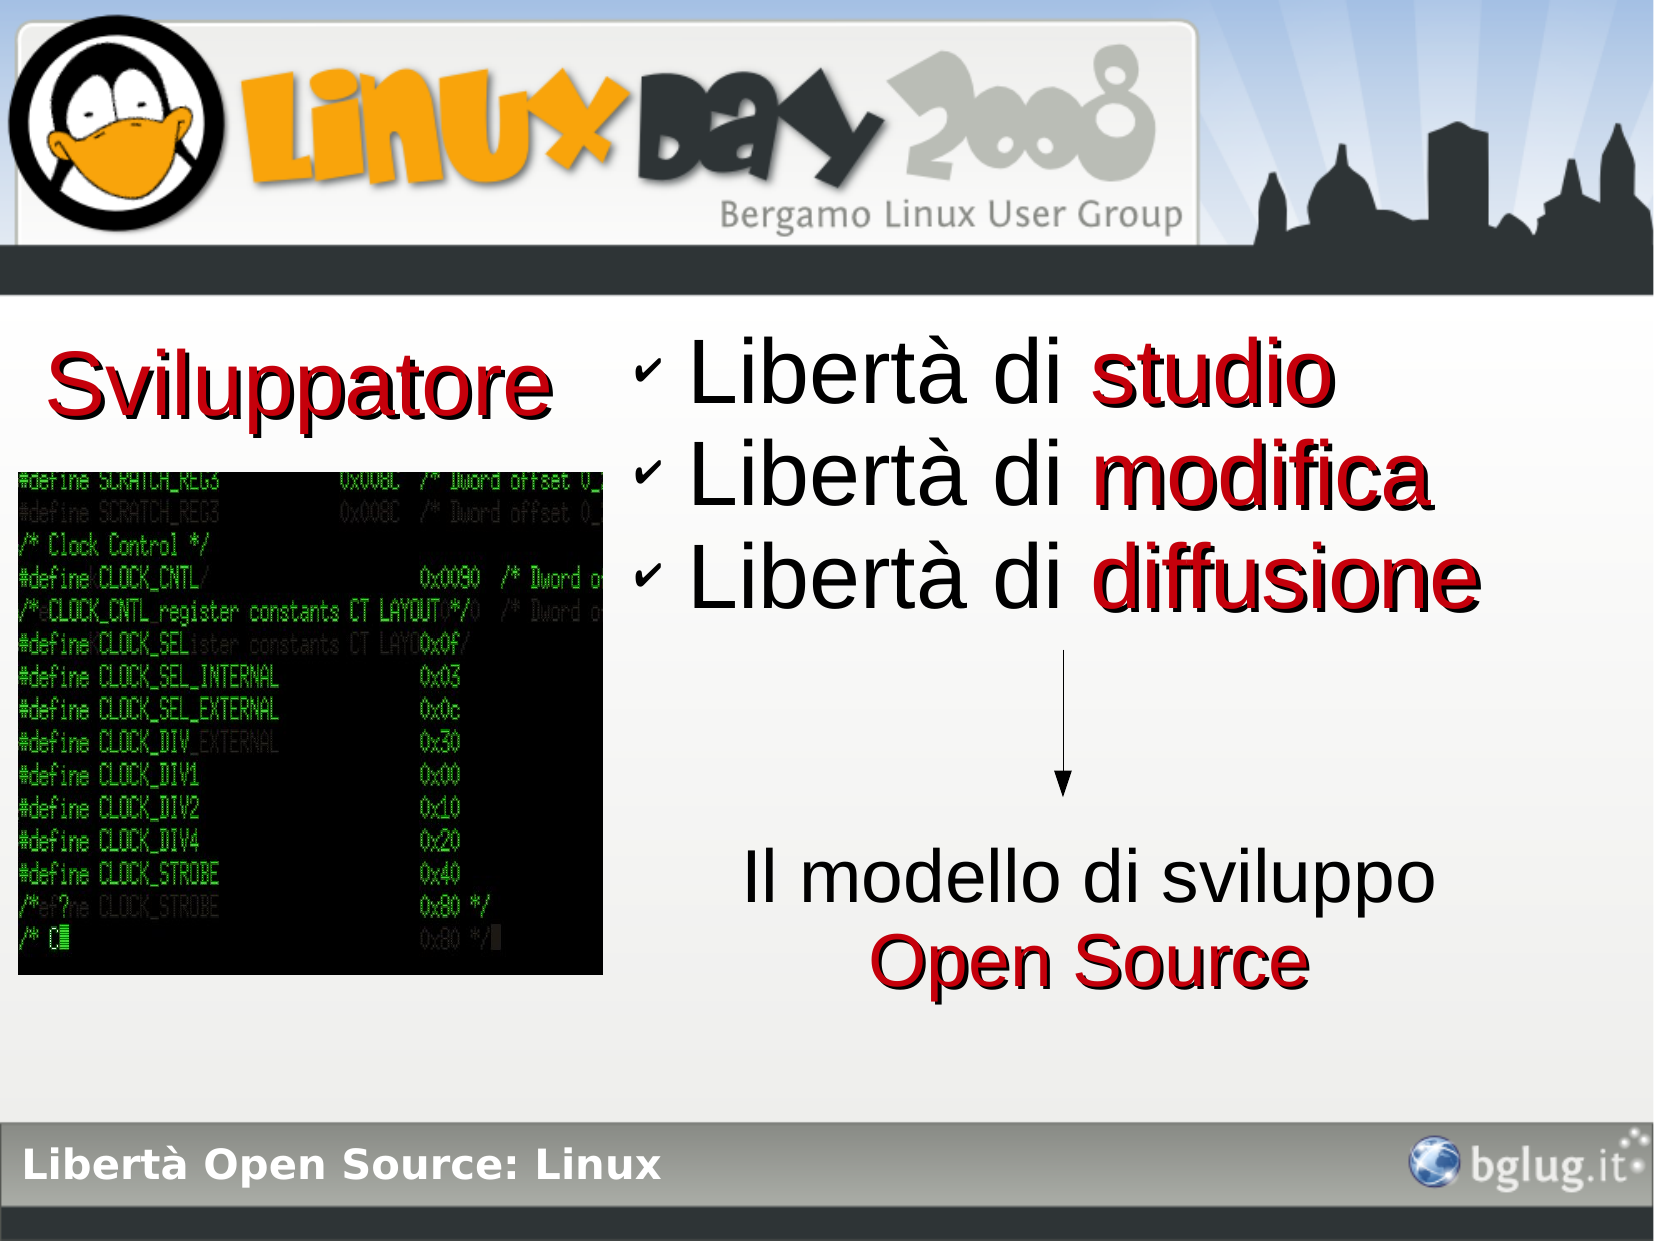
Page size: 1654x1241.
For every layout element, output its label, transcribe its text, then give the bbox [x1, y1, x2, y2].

text_box Libertà di studio Libertà di modifica Libertà di diffusione [620, 312, 1496, 636]
text_box Sviluppatore [29, 324, 591, 443]
text_box Il modello di sviluppo Open Source [726, 826, 1453, 1010]
picture [0, 0, 1654, 1241]
text_box Libertà Open Source: Linux [6, 1133, 677, 1198]
